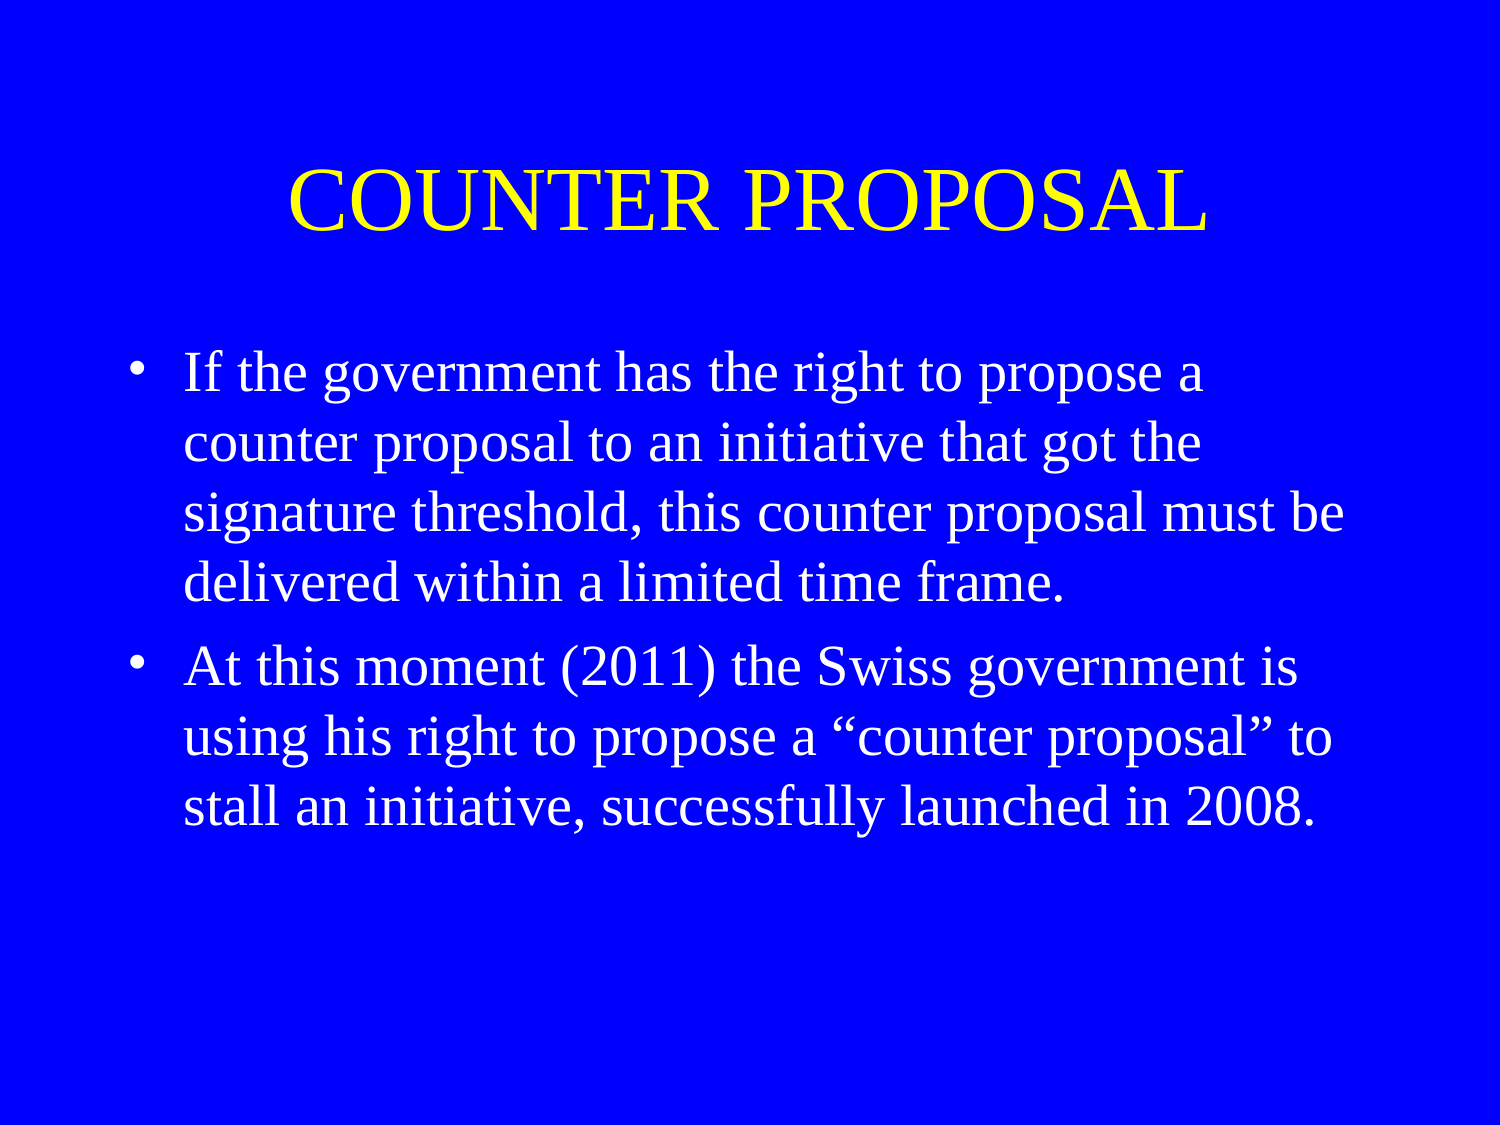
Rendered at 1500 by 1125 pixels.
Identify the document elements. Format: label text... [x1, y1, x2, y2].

list If the government has the right to propose a counter proposal to an initiative that got the signature threshold, this counter proposal must be delivered within a limited time frame. At this moment (2011) the Swiss government is using his right to propose a “counter proposal” to stall an initiative, successfully launched in 2008. [112, 324, 1388, 1000]
title COUNTER PROPOSAL [112, 99, 1388, 288]
